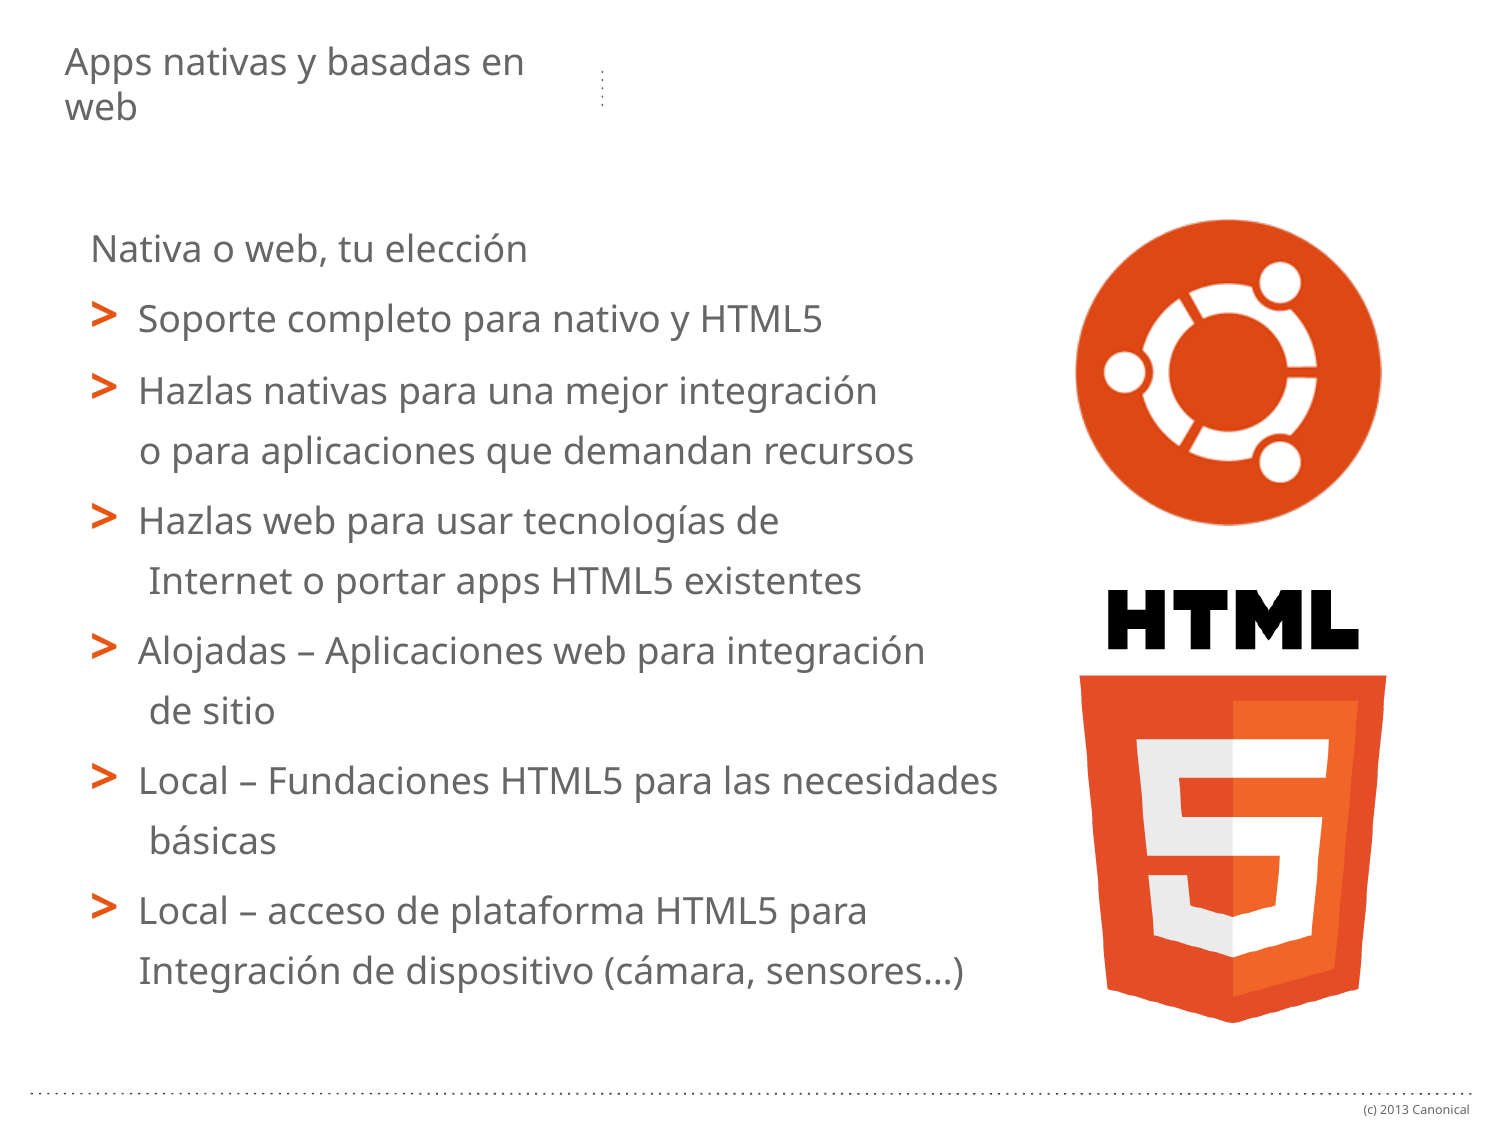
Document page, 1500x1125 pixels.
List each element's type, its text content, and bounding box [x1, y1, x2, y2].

text_box (c) 2013 Canonical [19, 1099, 1485, 1119]
list Nativa o web, tu elección > Soporte completo para nativo y HTML5 > Hazlas nativas para una mejor integración o para aplicaciones que demandan recursos > Hazlas web para usar tecnologías de Internet o portar apps HTML5 existentes > Alojadas – Aplicaciones web para integración de sitio > Local – Fundaciones HTML5 para las necesidades básicas > Local – acceso de plataforma HTML5 para Integración de dispositivo (cámara, sensores…) [75, 209, 1425, 1078]
picture [1016, 590, 1449, 1023]
title Apps nativas y basadas en web [49, 53, 603, 114]
picture [1075, 219, 1382, 526]
